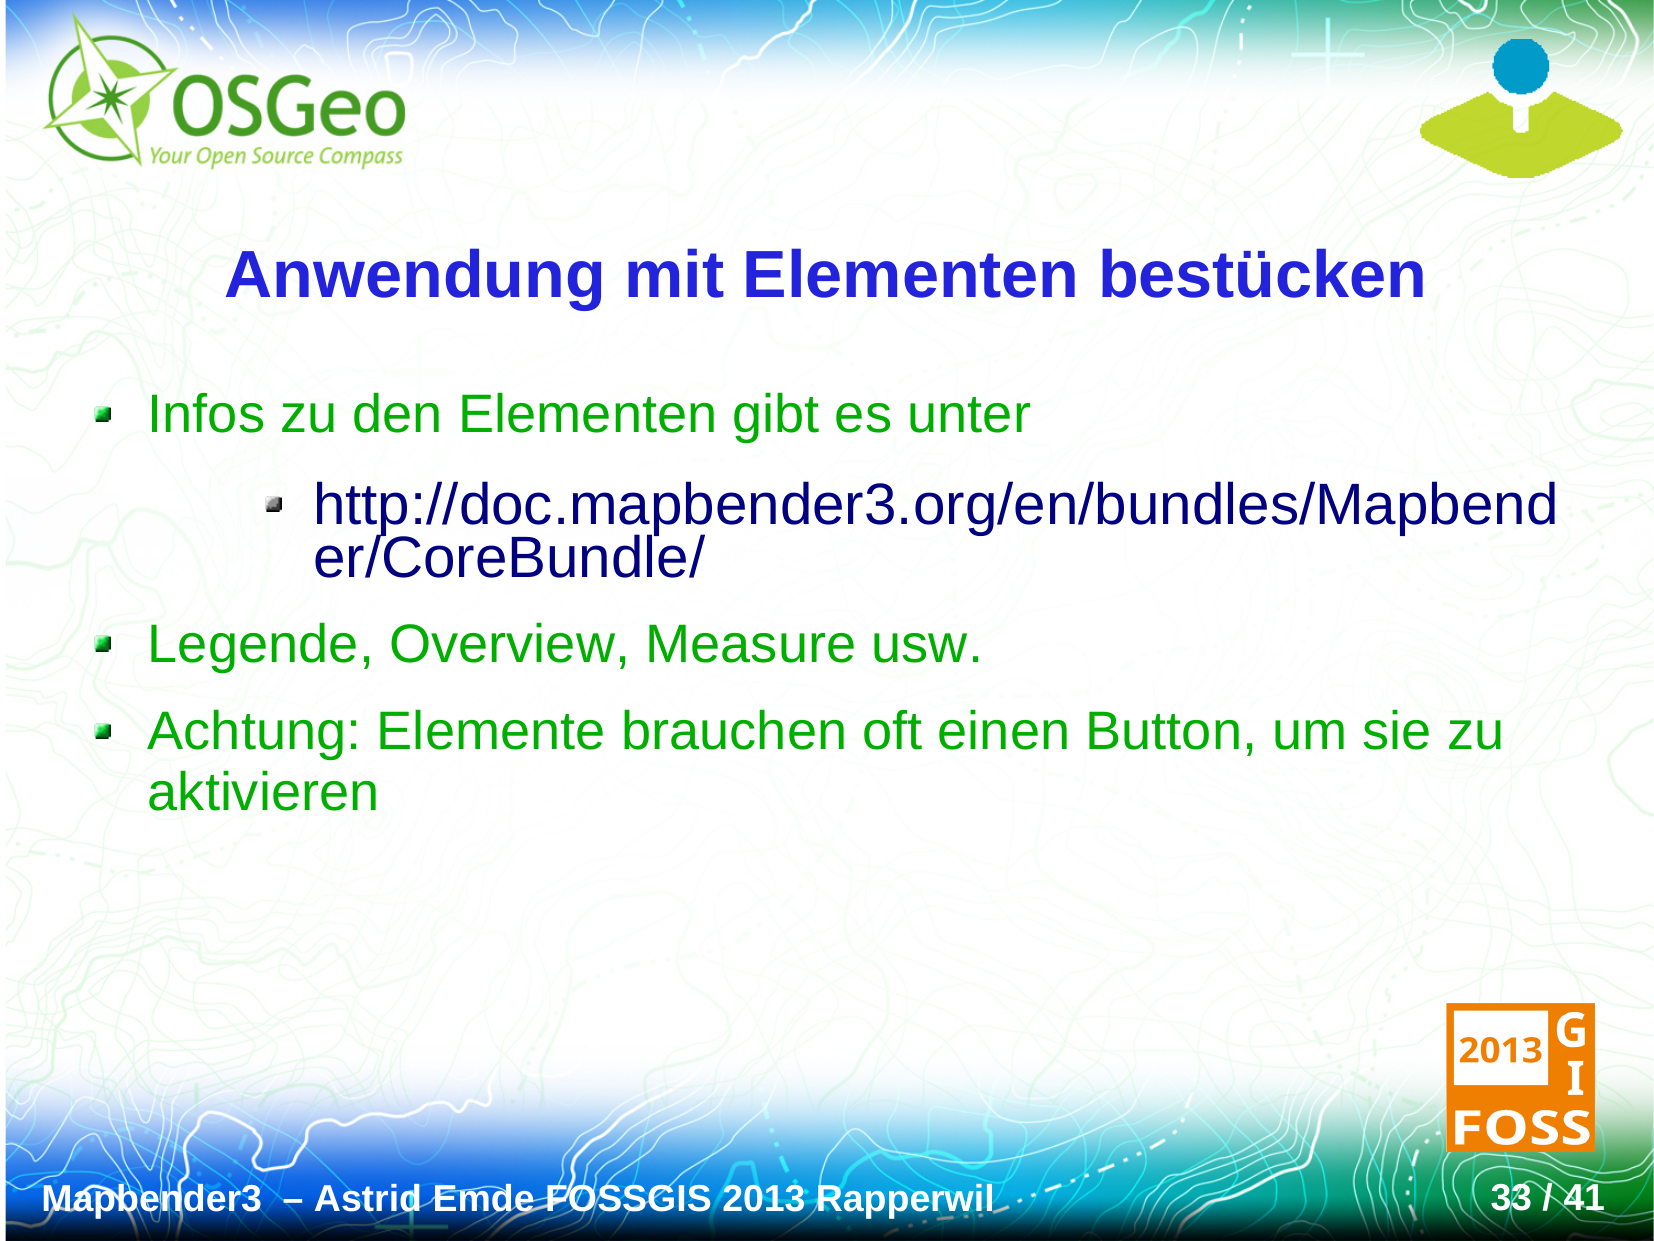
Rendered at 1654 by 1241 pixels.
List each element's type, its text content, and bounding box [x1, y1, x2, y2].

list Infos zu den Elementen gibt es unter http://doc.mapbender3.org/en/bundles/Mapbender/CoreBundle/ Legende, Overview, Measure usw. Achtung: Elemente brauchen oft einen Button, um sie zu aktivieren [76, 383, 1565, 1188]
title Anwendung mit Elementen bestücken [82, 208, 1571, 342]
picture [5, 0, 1654, 1241]
